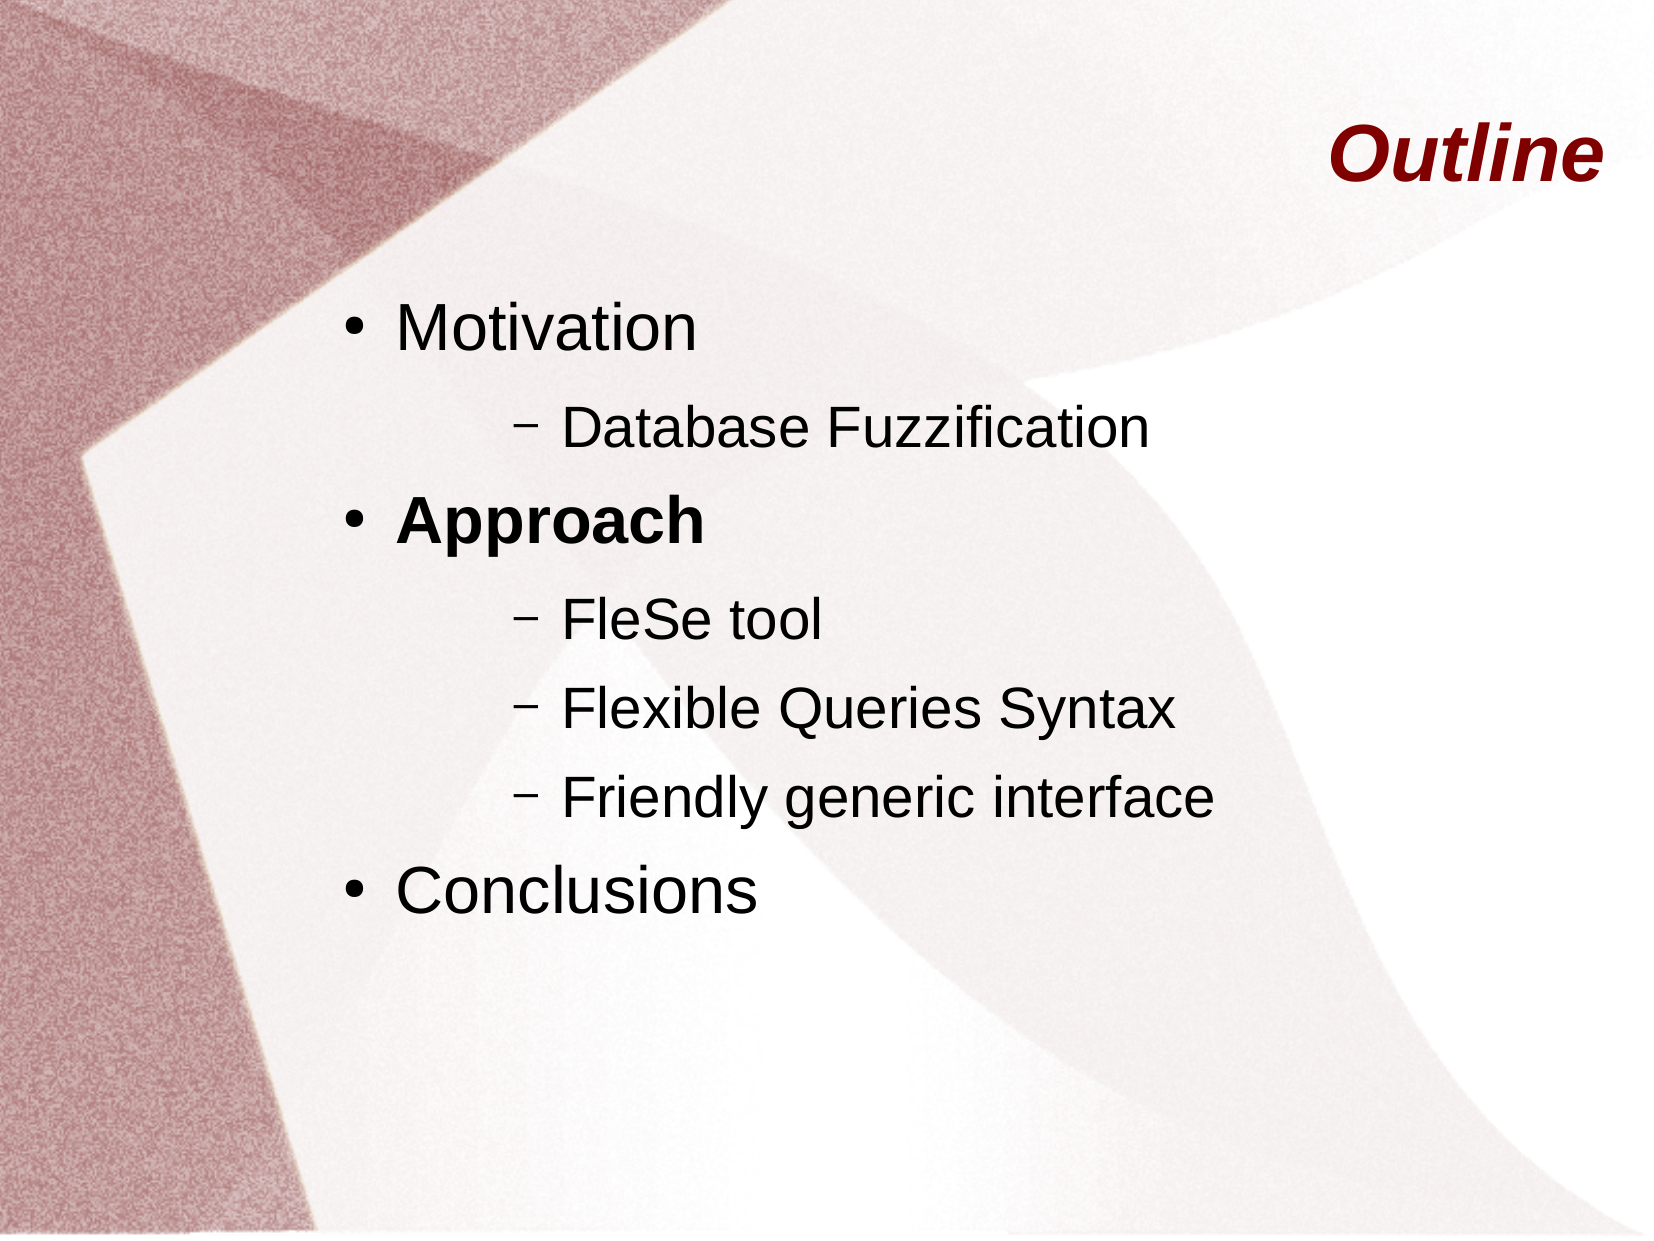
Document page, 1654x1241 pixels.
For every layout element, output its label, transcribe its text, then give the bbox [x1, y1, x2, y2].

list Motivation Database Fuzzification Approach FleSe tool Flexible Queries Syntax Friendly generic interface Conclusions [324, 290, 1601, 1010]
title Outline [596, 49, 1607, 257]
picture [0, 0, 1654, 1241]
